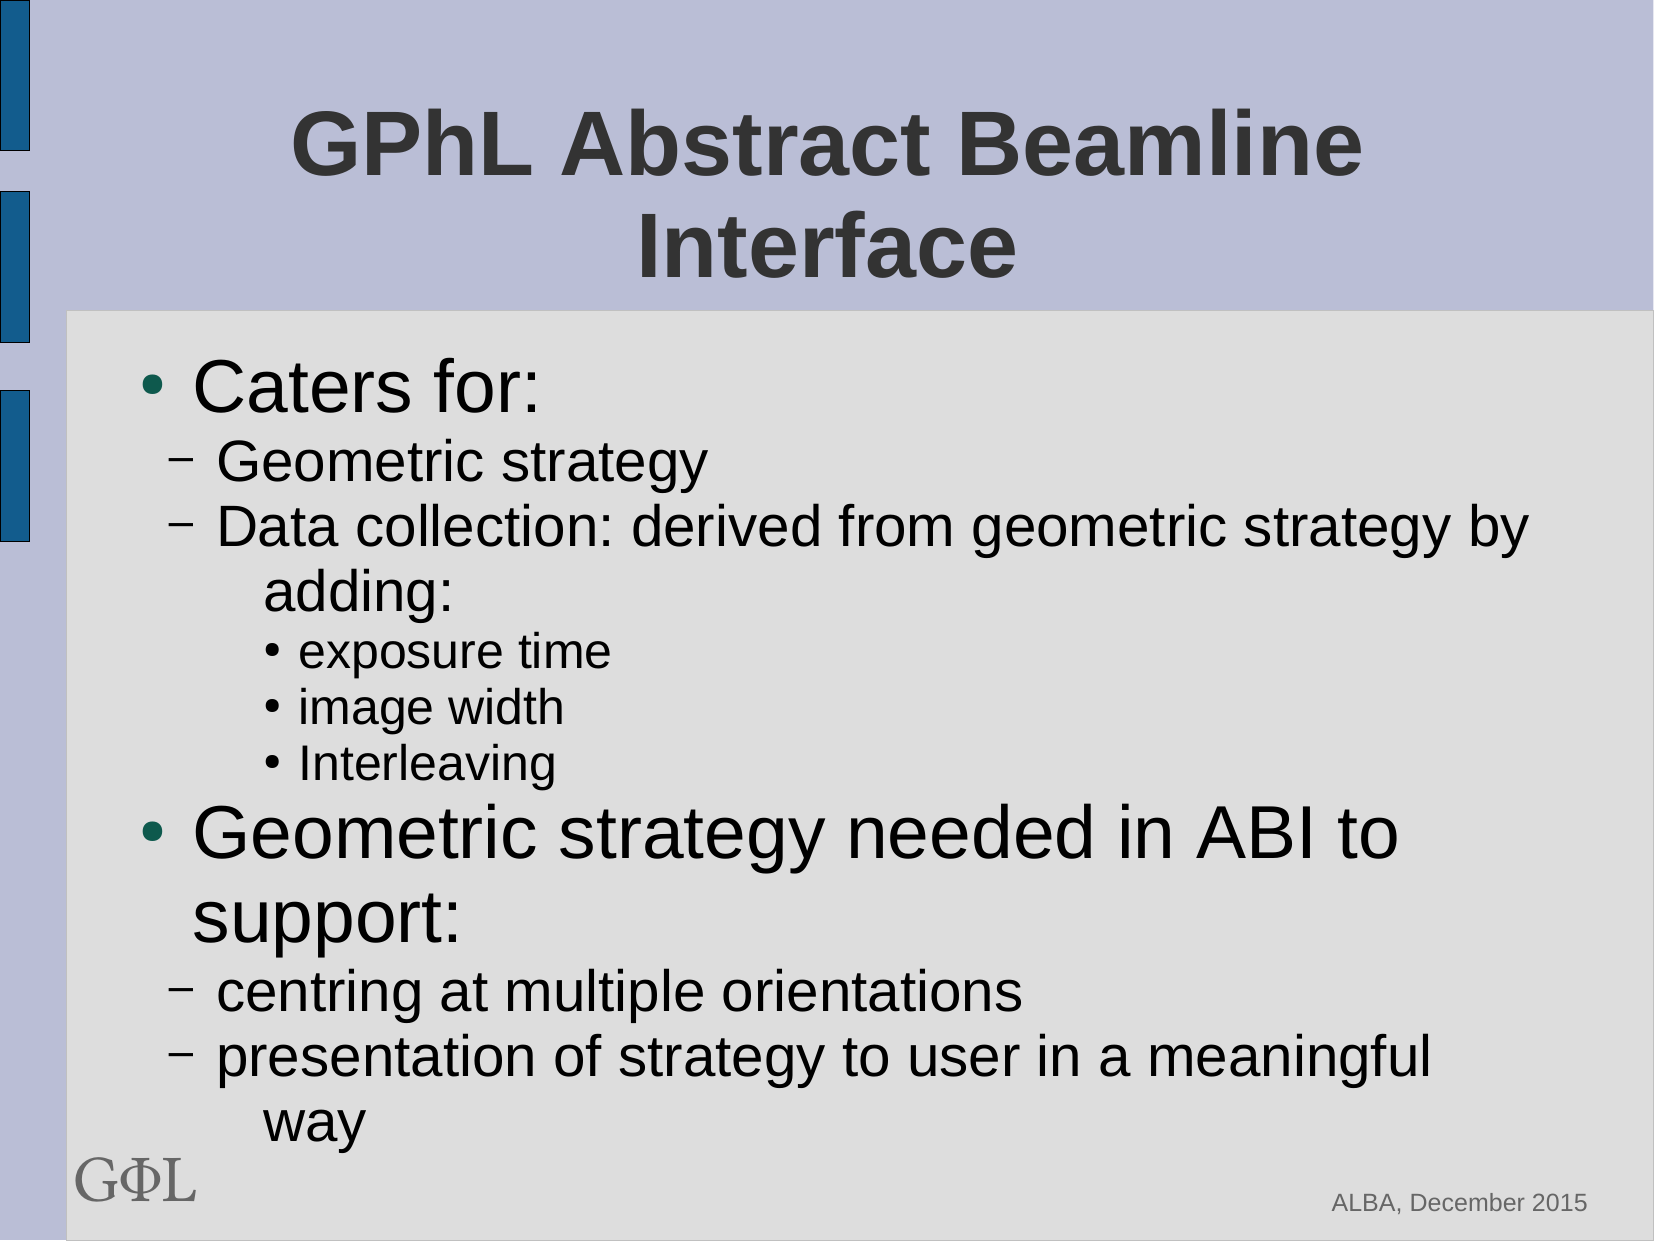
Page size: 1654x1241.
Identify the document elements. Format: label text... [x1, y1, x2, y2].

title GPhL Abstract Beamline Interface [121, 91, 1534, 299]
list Caters for: Geometric strategy Data collection: derived from geometric strategy by adding: exposure time image width Interleaving Geometric strategy needed in ABI to support: centring at multiple orientations presentation of strategy to user in a meaningful way [121, 344, 1534, 1164]
